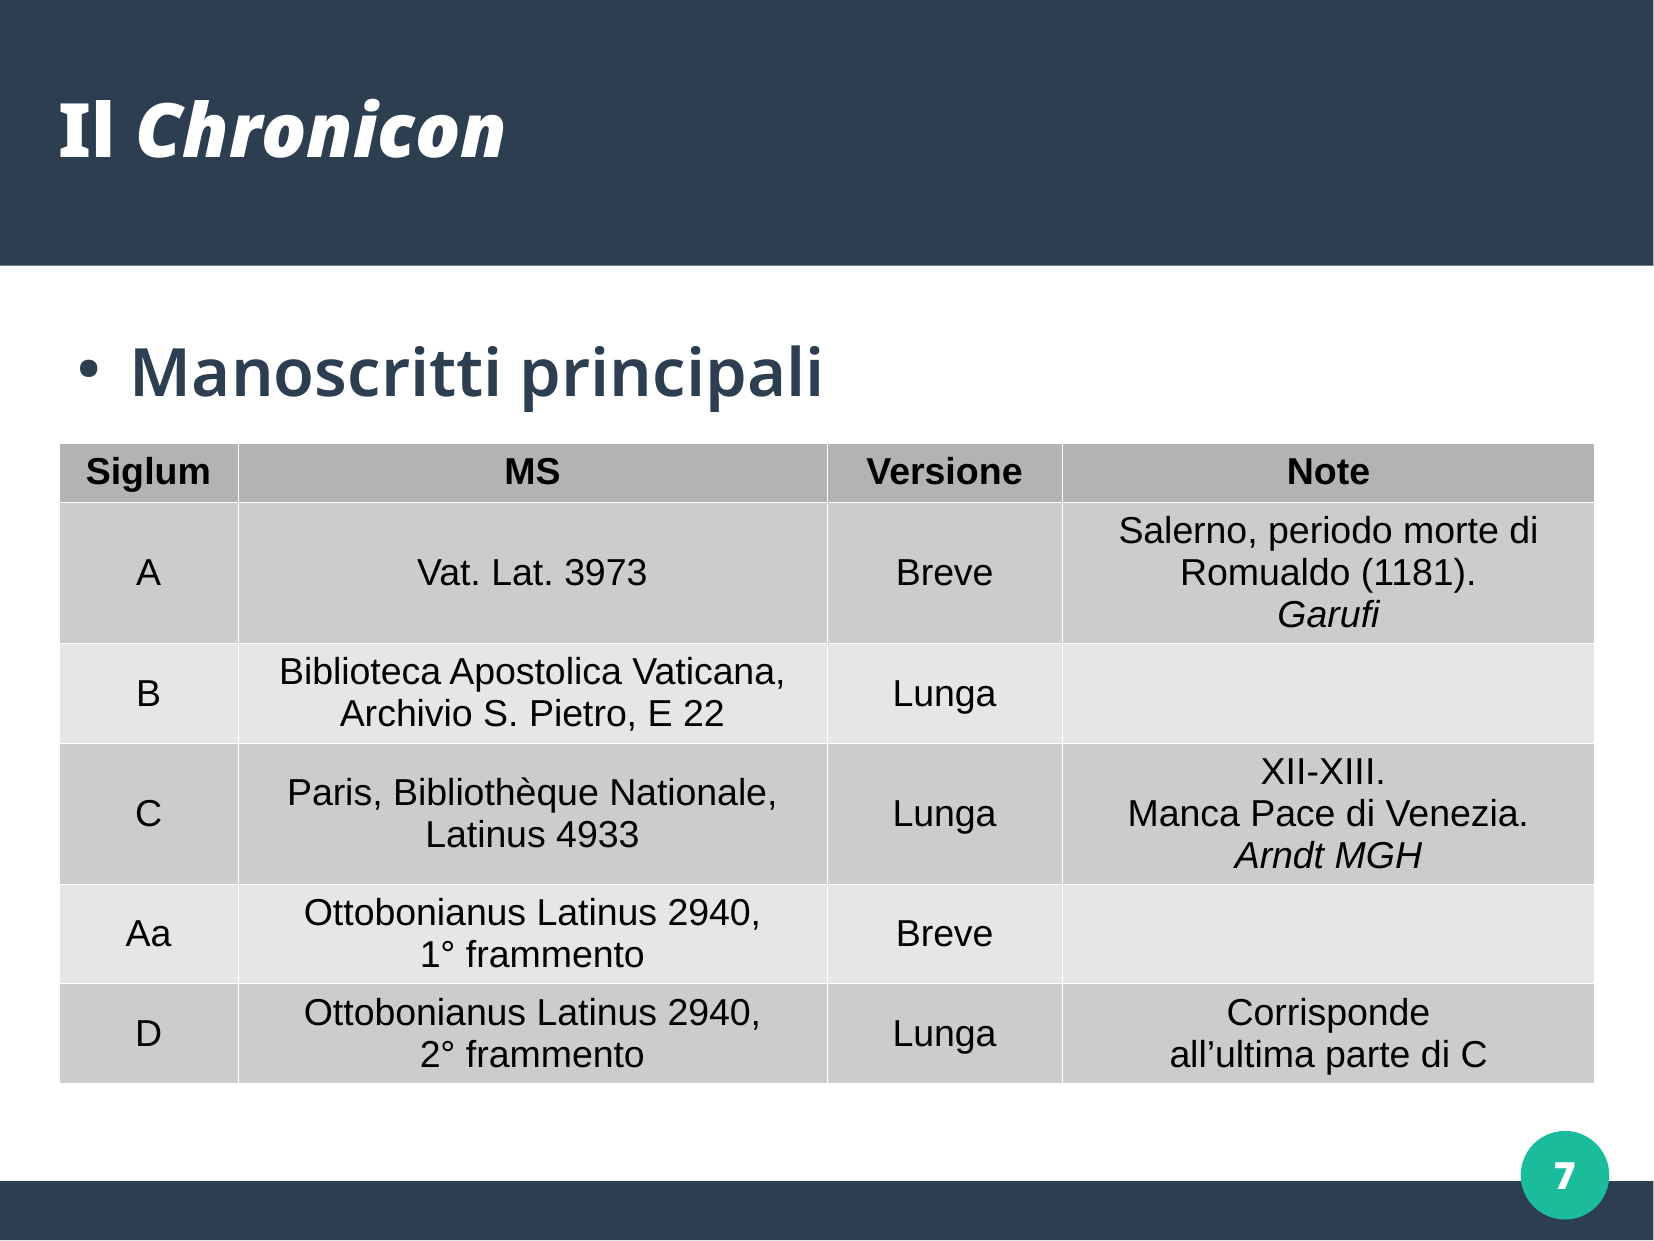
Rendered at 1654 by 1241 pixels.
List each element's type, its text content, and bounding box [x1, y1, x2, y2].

title Il Chronicon [59, 49, 1595, 207]
list Manoscritti principali [59, 324, 1595, 1152]
